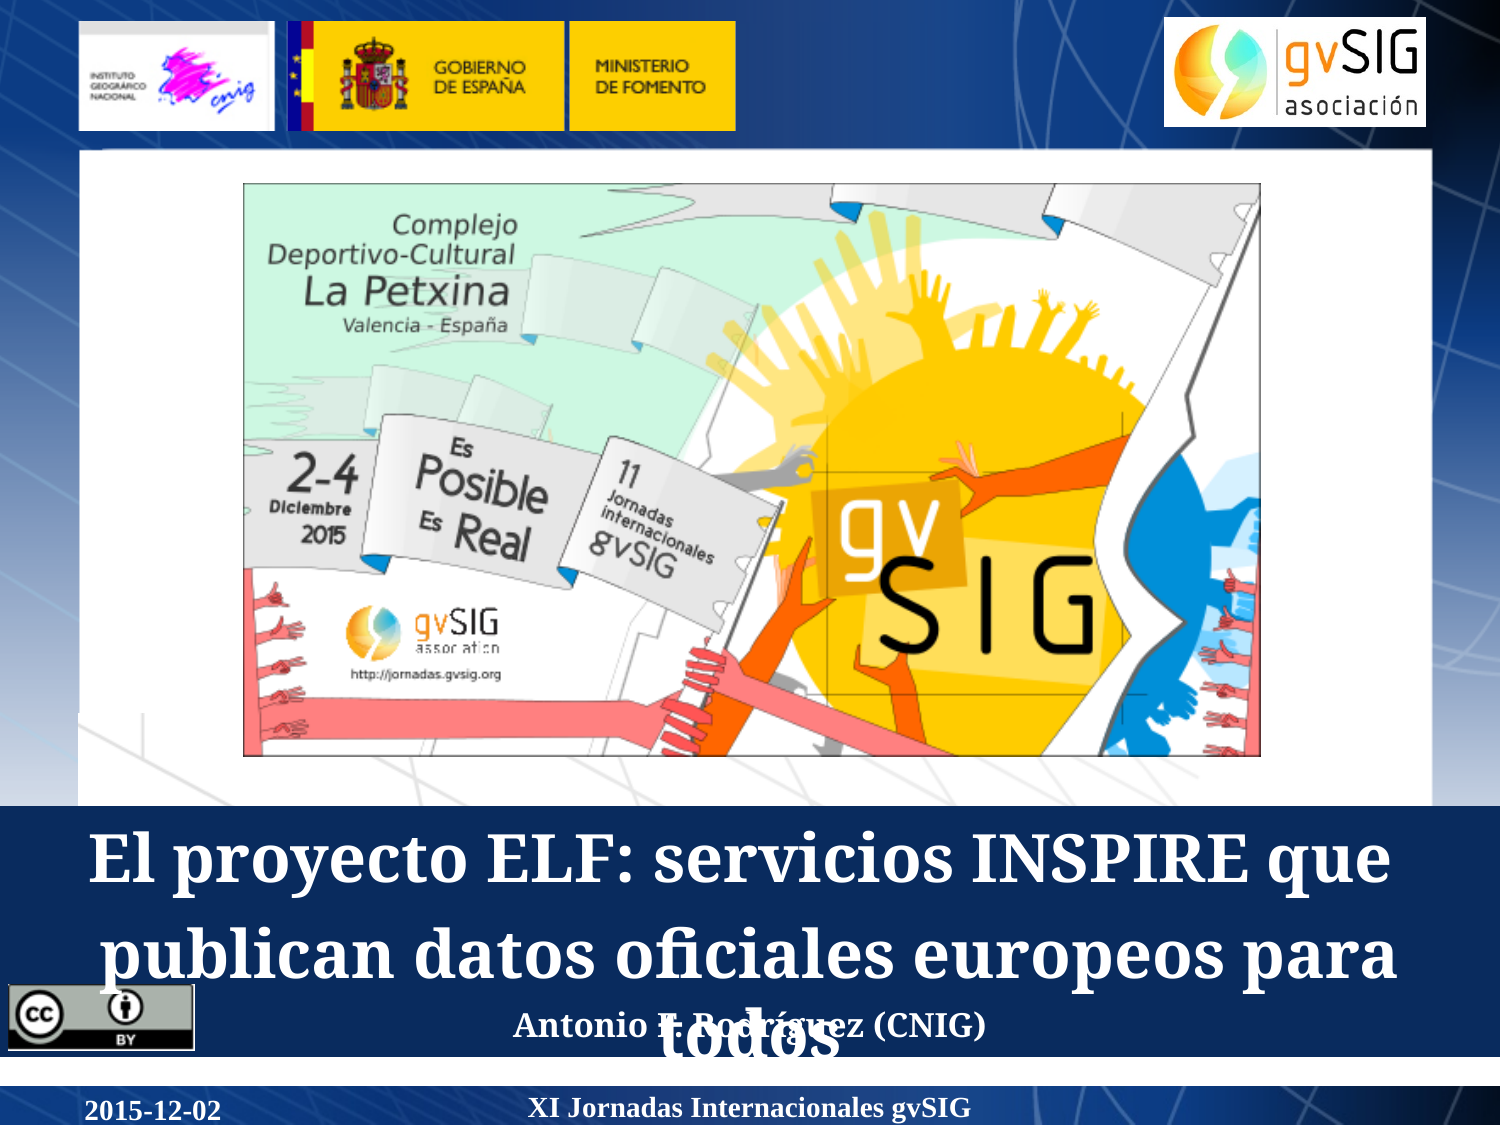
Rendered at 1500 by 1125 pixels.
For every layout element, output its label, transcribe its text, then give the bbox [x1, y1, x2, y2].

text_box El proyecto ELF: servicios INSPIRE que publican datos oficiales europeos para todos [0, 807, 1500, 1030]
text_box Antonio F. Rodríguez (CNIG) [0, 1030, 1500, 1111]
